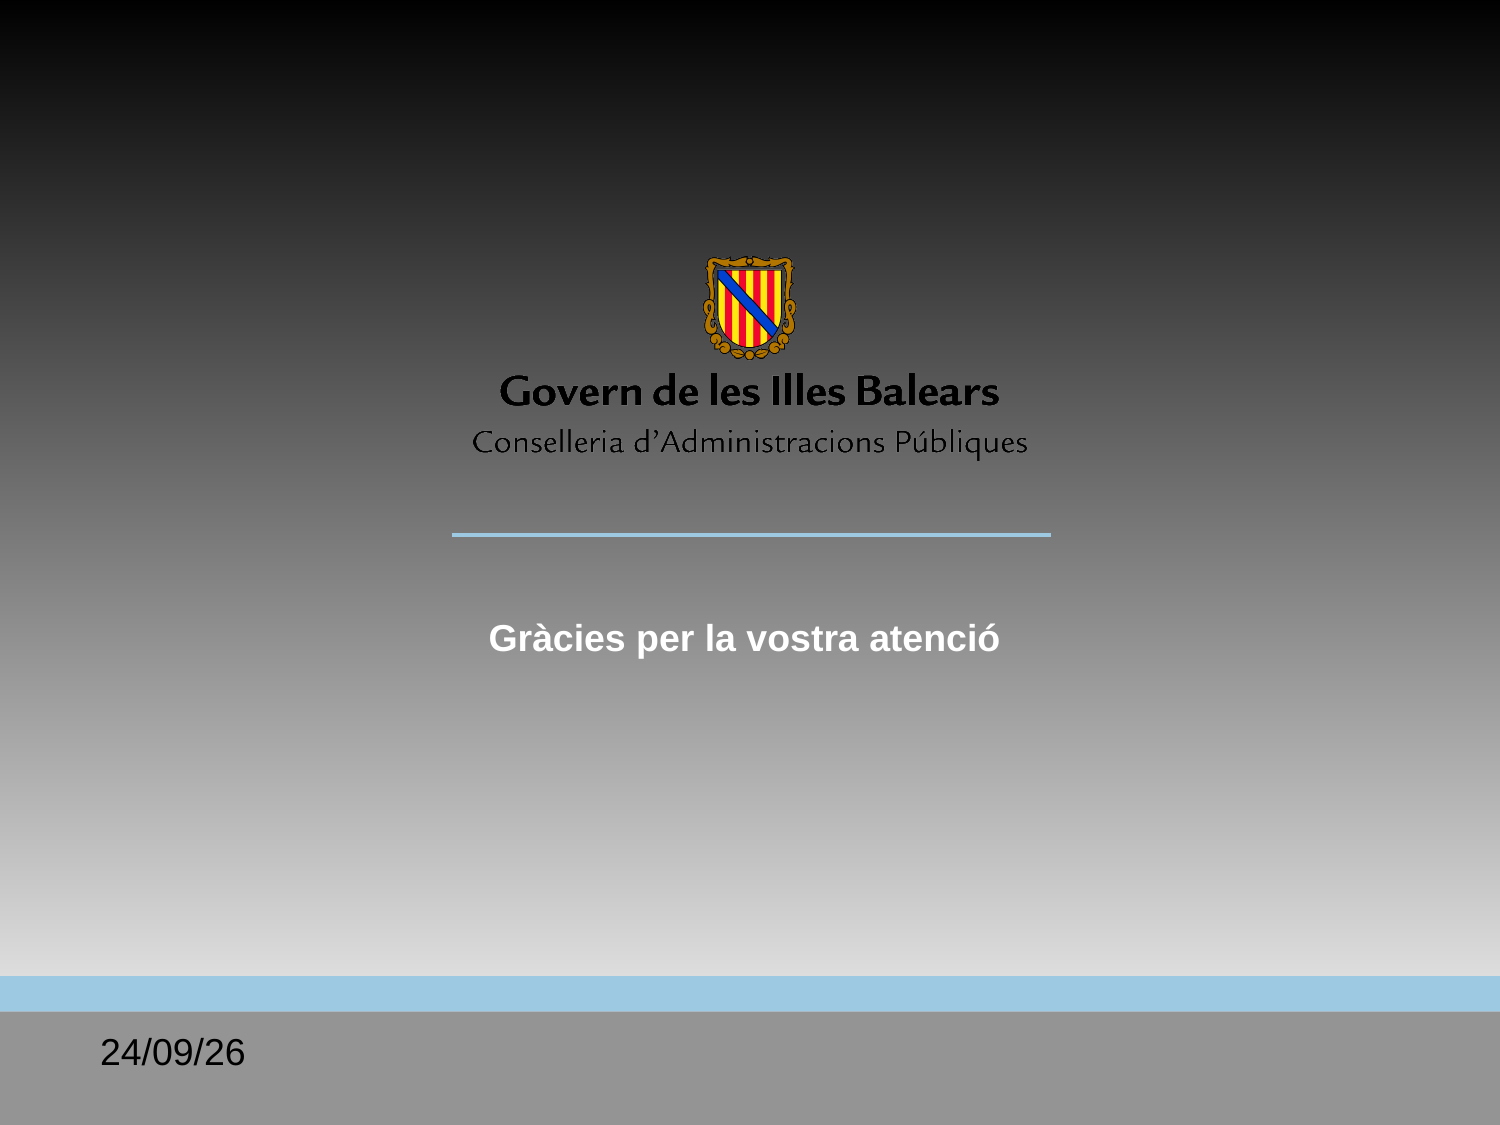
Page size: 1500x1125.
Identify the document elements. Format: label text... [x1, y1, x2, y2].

picture [473, 256, 1027, 461]
title Gràcies per la vostra atenció [241, 585, 1259, 693]
